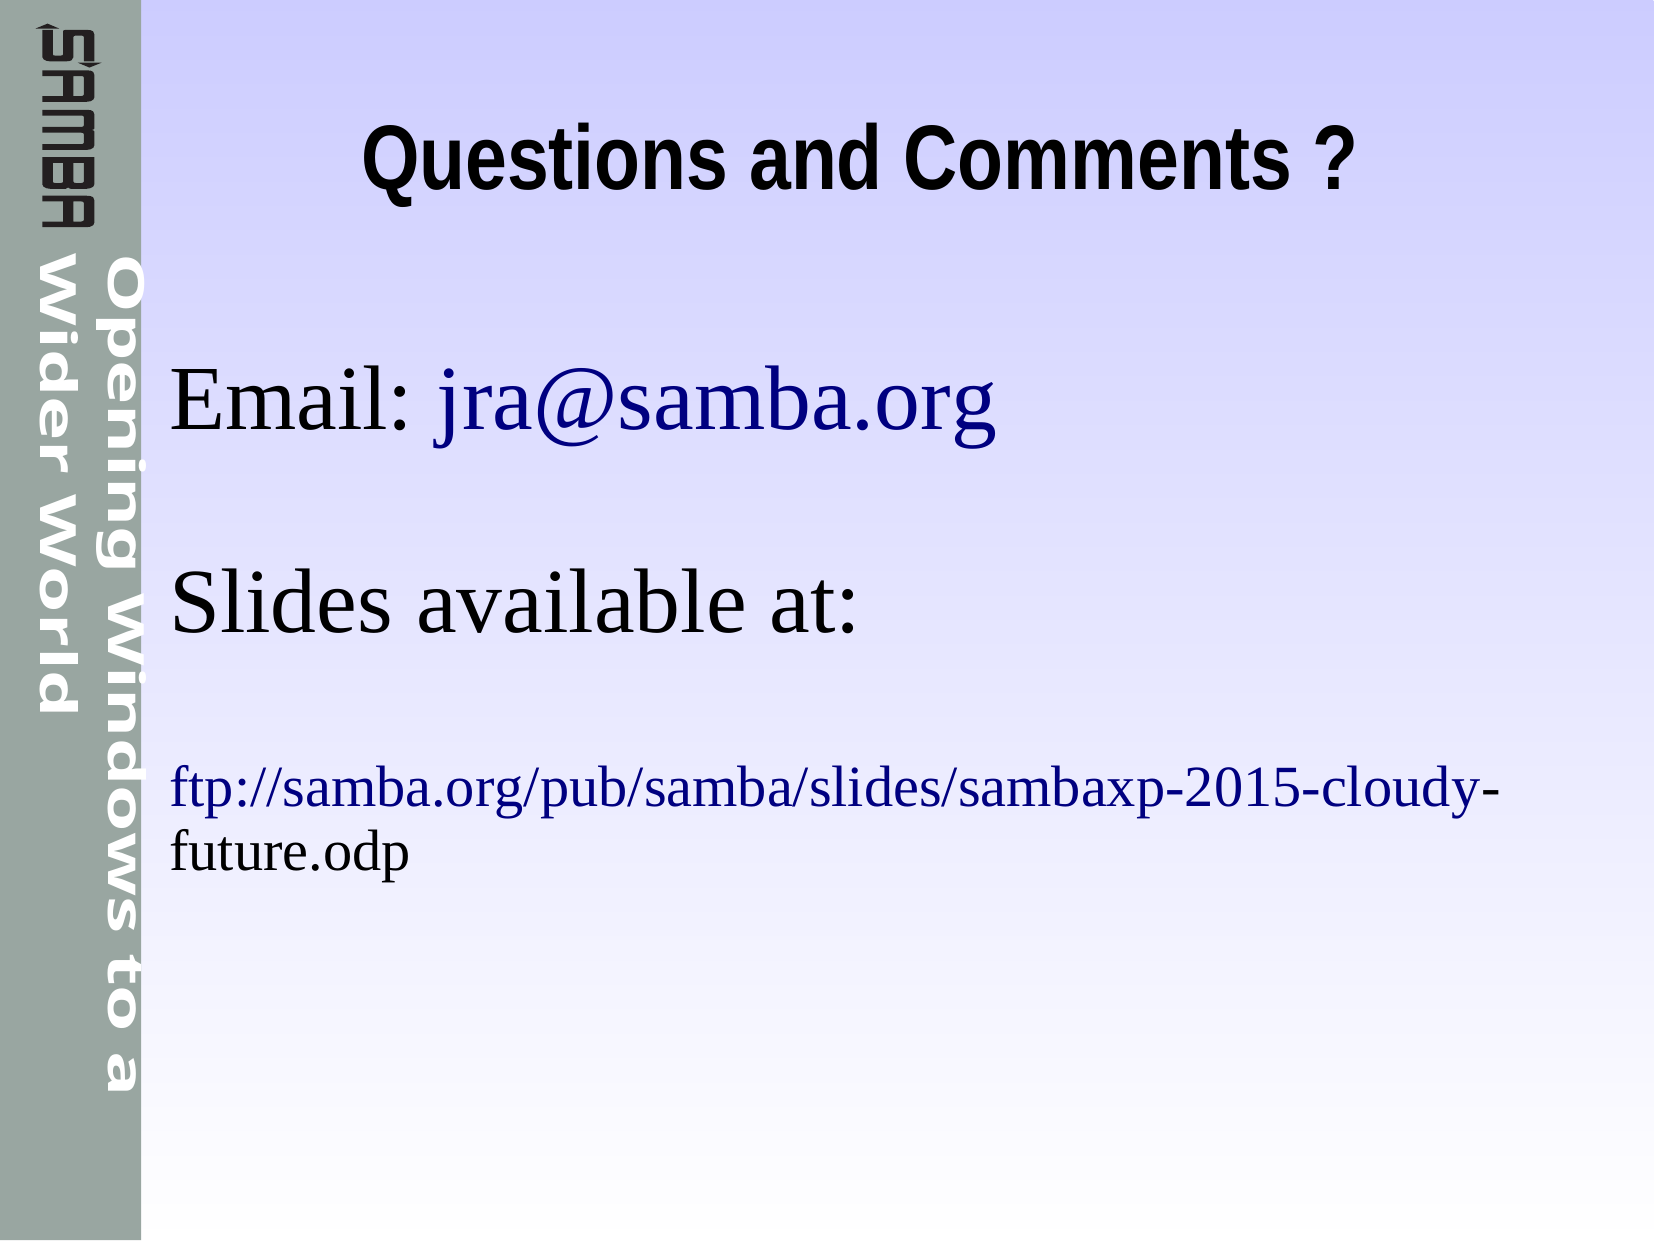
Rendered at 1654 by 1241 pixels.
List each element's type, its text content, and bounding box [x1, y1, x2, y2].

title Questions and Comments ? [154, 53, 1567, 261]
text_box Email: jra@samba.org Slides available at: ftp://samba.org/pub/samba/slides/sambaxp-2015-cloudy-future.odp [169, 348, 1654, 1172]
